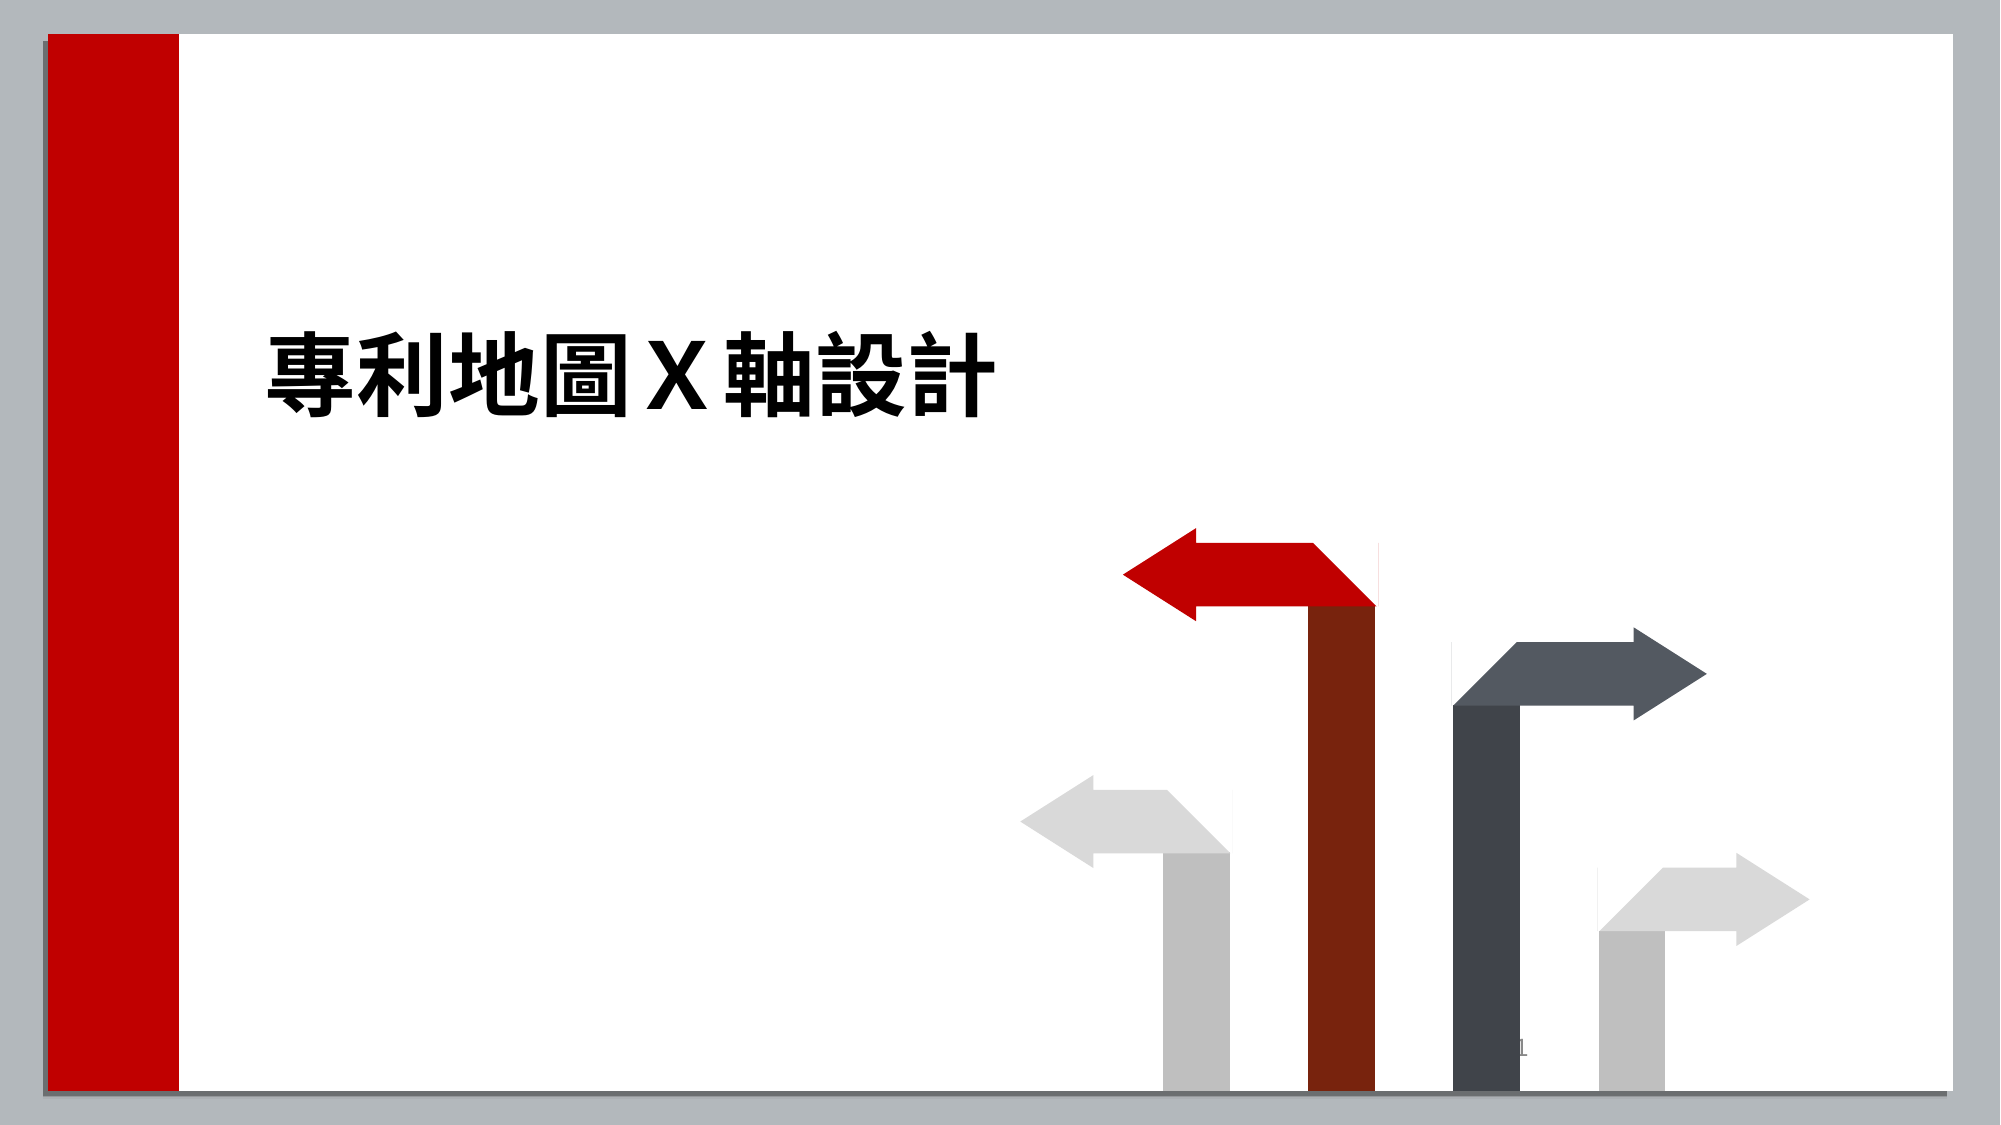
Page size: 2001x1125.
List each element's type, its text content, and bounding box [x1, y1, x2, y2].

text_box [1599, 852, 1810, 1091]
text_box [1020, 775, 1231, 1091]
text_box [1122, 528, 1377, 1091]
text_box [1453, 627, 1707, 1091]
title 專利地圖Ｘ軸設計 [249, 184, 1750, 576]
